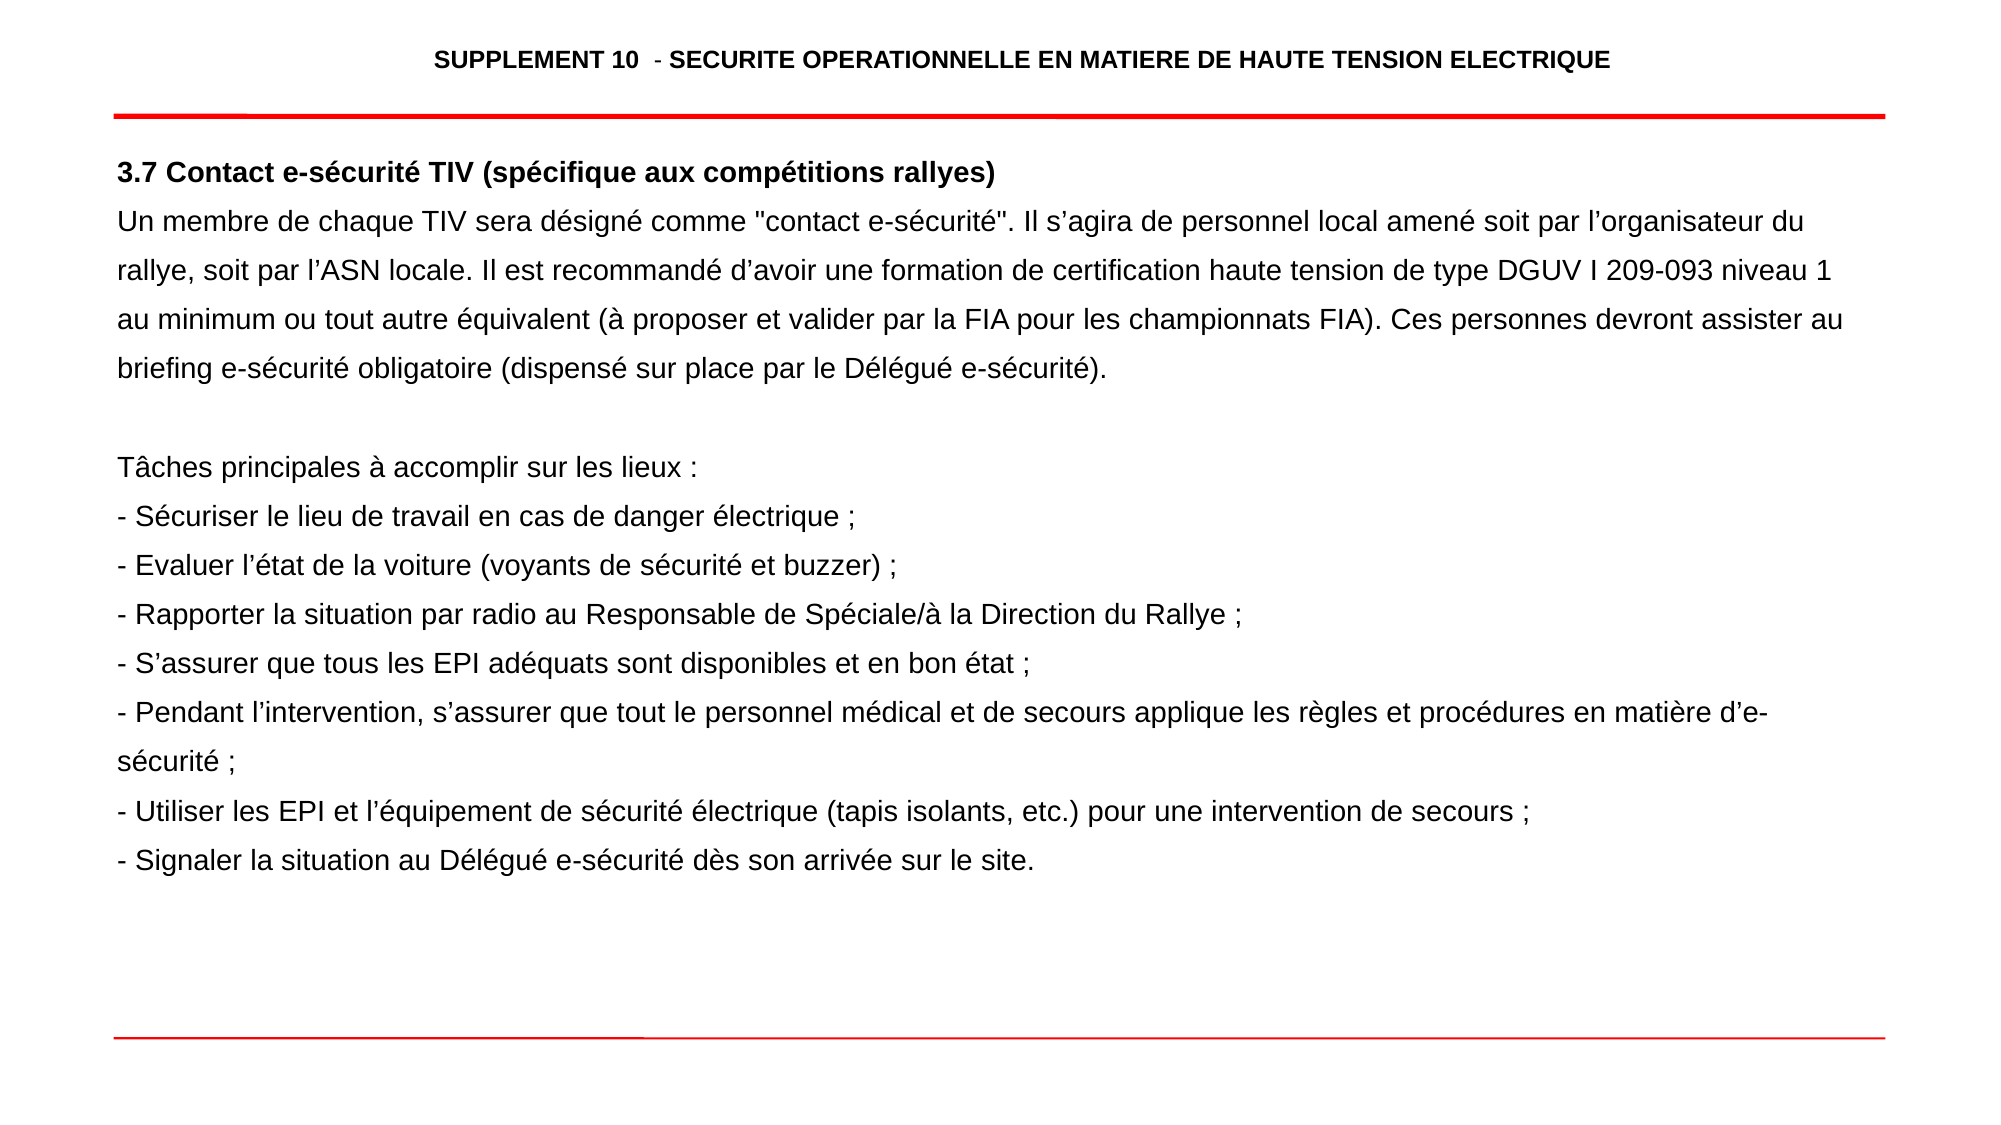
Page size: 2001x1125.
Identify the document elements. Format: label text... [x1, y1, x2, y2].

text_box 3.7 Contact e-sécurité TIV (spécifique aux compétitions rallyes) Un membre de chaque TIV sera désigné comme "contact e-sécurité". Il s’agira de personnel local amené soit par l’organisateur du rallye, soit par l’ASN locale. Il est recommandé d’avoir une formation de certification haute tension de type DGUV I 209-093 niveau 1 au minimum ou tout autre équivalent (à proposer et valider par la FIA pour les championnats FIA). Ces personnes devront assister au briefing e-sécurité obligatoire (dispensé sur place par le Délégué e-sécurité). Tâches principales à accomplir sur les lieux : - Sécuriser le lieu de travail en cas de danger électrique ; - Evaluer l’état de la voiture (voyants de sécurité et buzzer) ; - Rapporter la situation par radio au Responsable de Spéciale/à la Direction du Rallye ; - S’assurer que tous les EPI adéquats sont disponibles et en bon état ; - Pendant l’intervention, s’assurer que tout le personnel médical et de secours applique les règles et procédures en matière d’e-sécurité ; - Utiliser les EPI et l’équipement de sécurité électrique (tapis isolants, etc.) pour une intervention de secours ; - Signaler la situation au Délégué e-sécurité dès son arrivée sur le site. [102, 132, 1875, 884]
text_box SUPPLEMENT 10 - SECURITE OPERATIONNELLE EN MATIERE DE HAUTE TENSION ELECTRIQUE [173, 38, 1895, 82]
